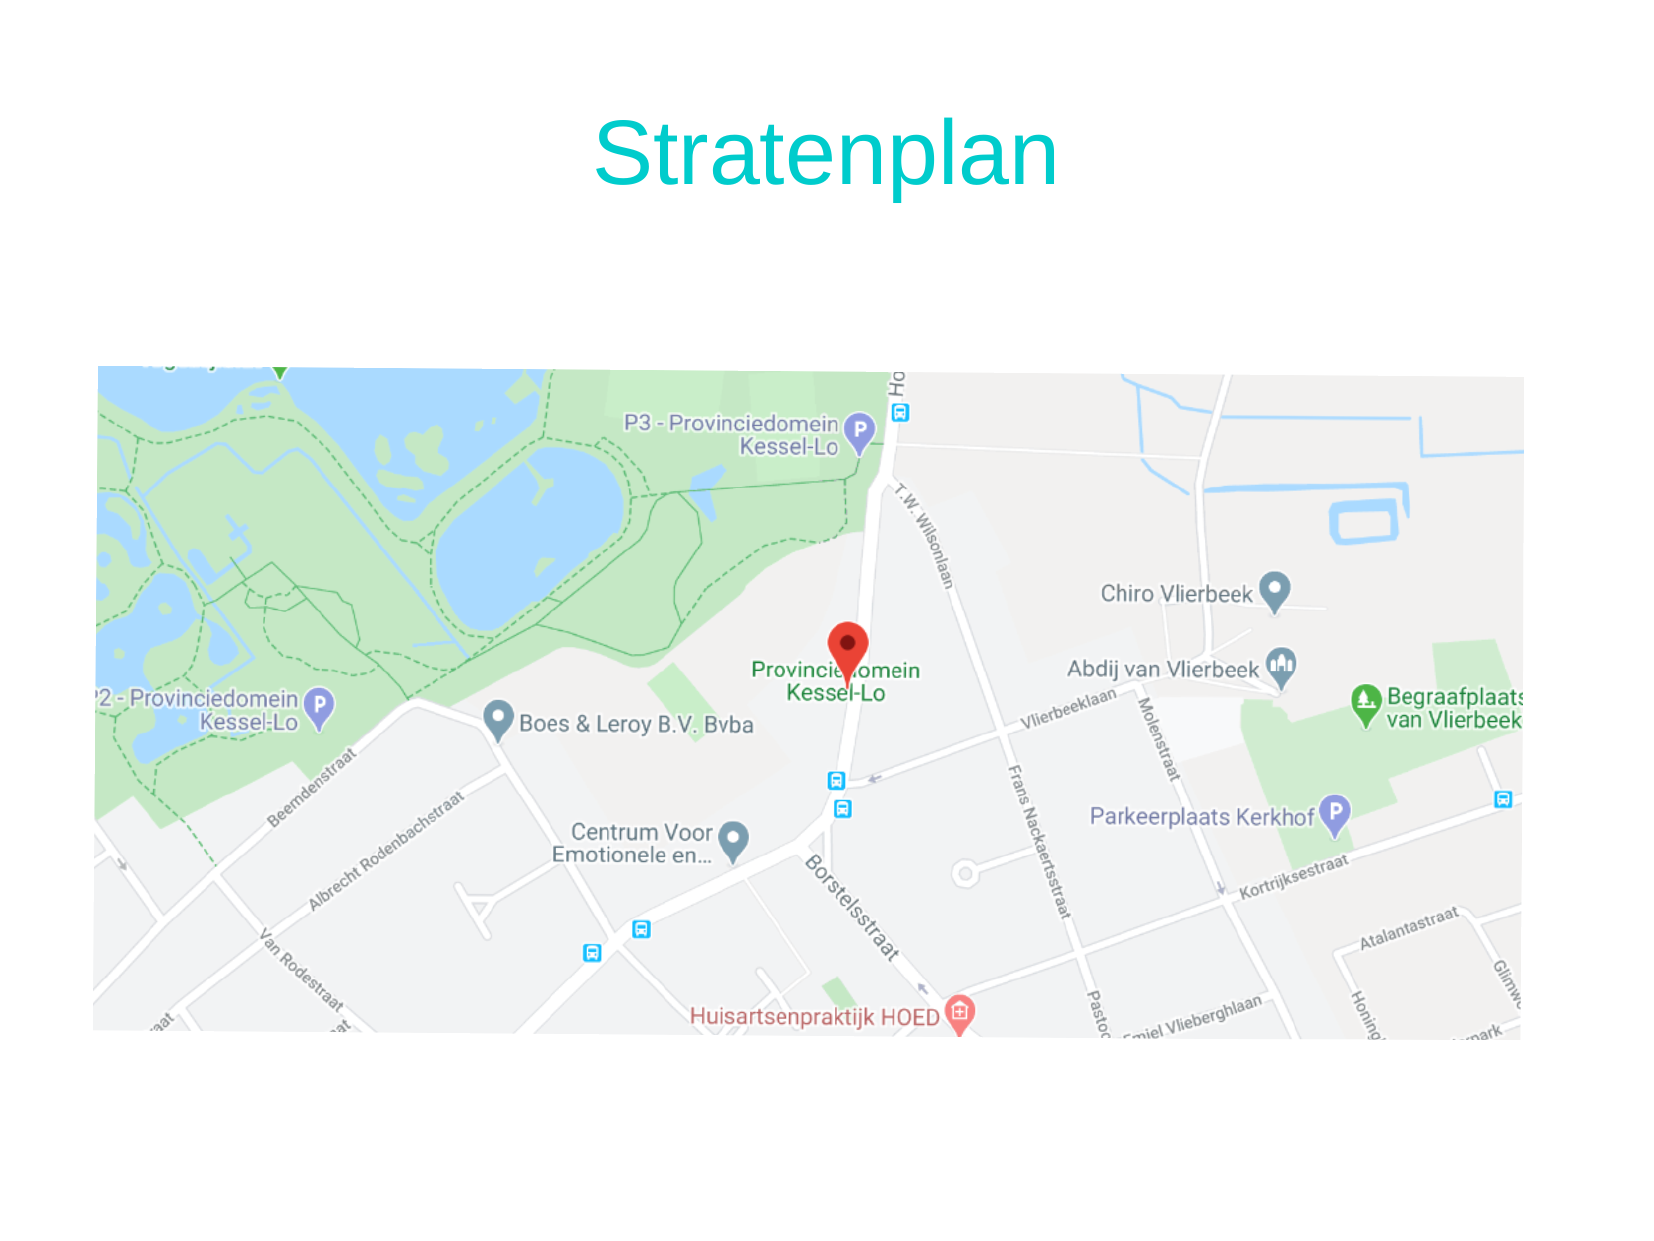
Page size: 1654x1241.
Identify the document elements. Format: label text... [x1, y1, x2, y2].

title Stratenplan [82, 49, 1571, 257]
picture [92, 365, 1524, 1040]
